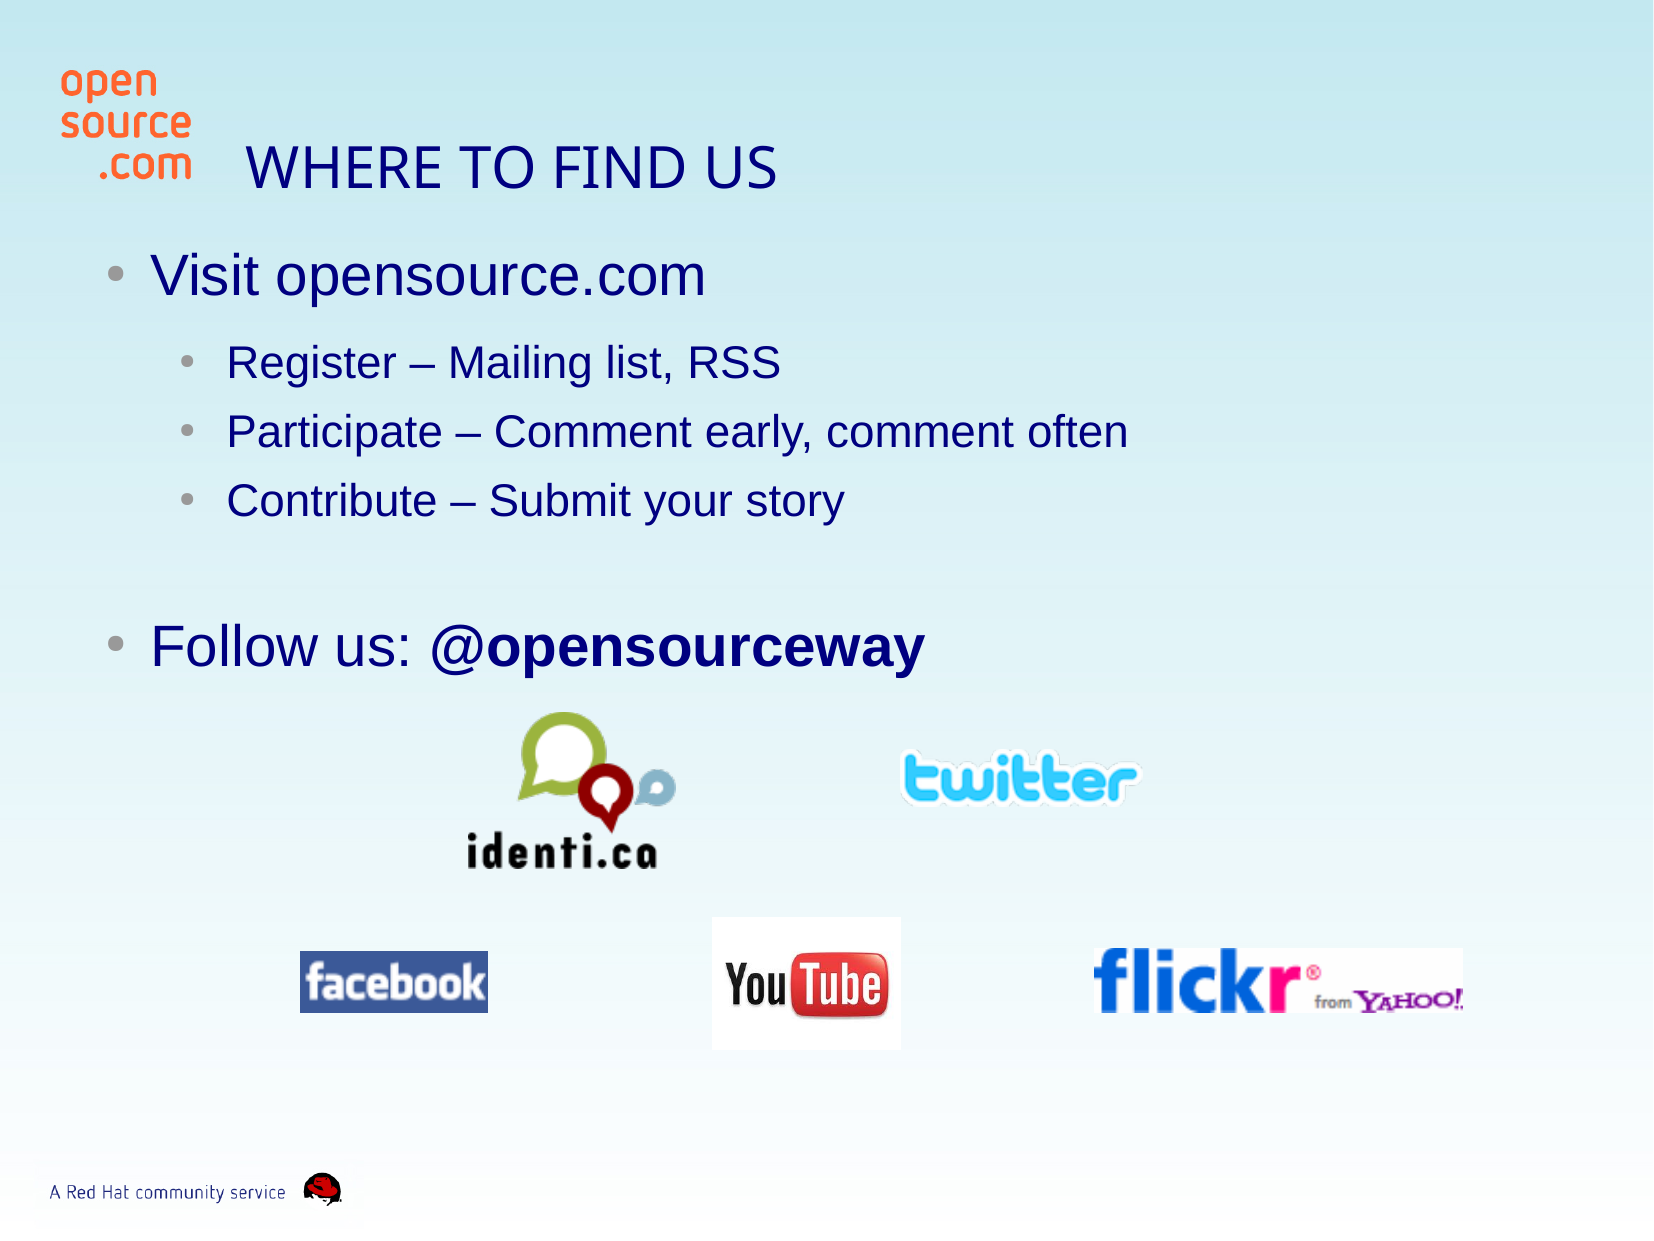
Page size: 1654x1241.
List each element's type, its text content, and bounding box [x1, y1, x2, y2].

picture [0, 0, 1654, 1241]
list Visit opensource.com Register – Mailing list, RSS Participate – Comment early, comment often Contribute – Submit your story Follow us: @opensourceway [13, 242, 1477, 1187]
text_box WHERE TO FIND US [231, 118, 1570, 202]
